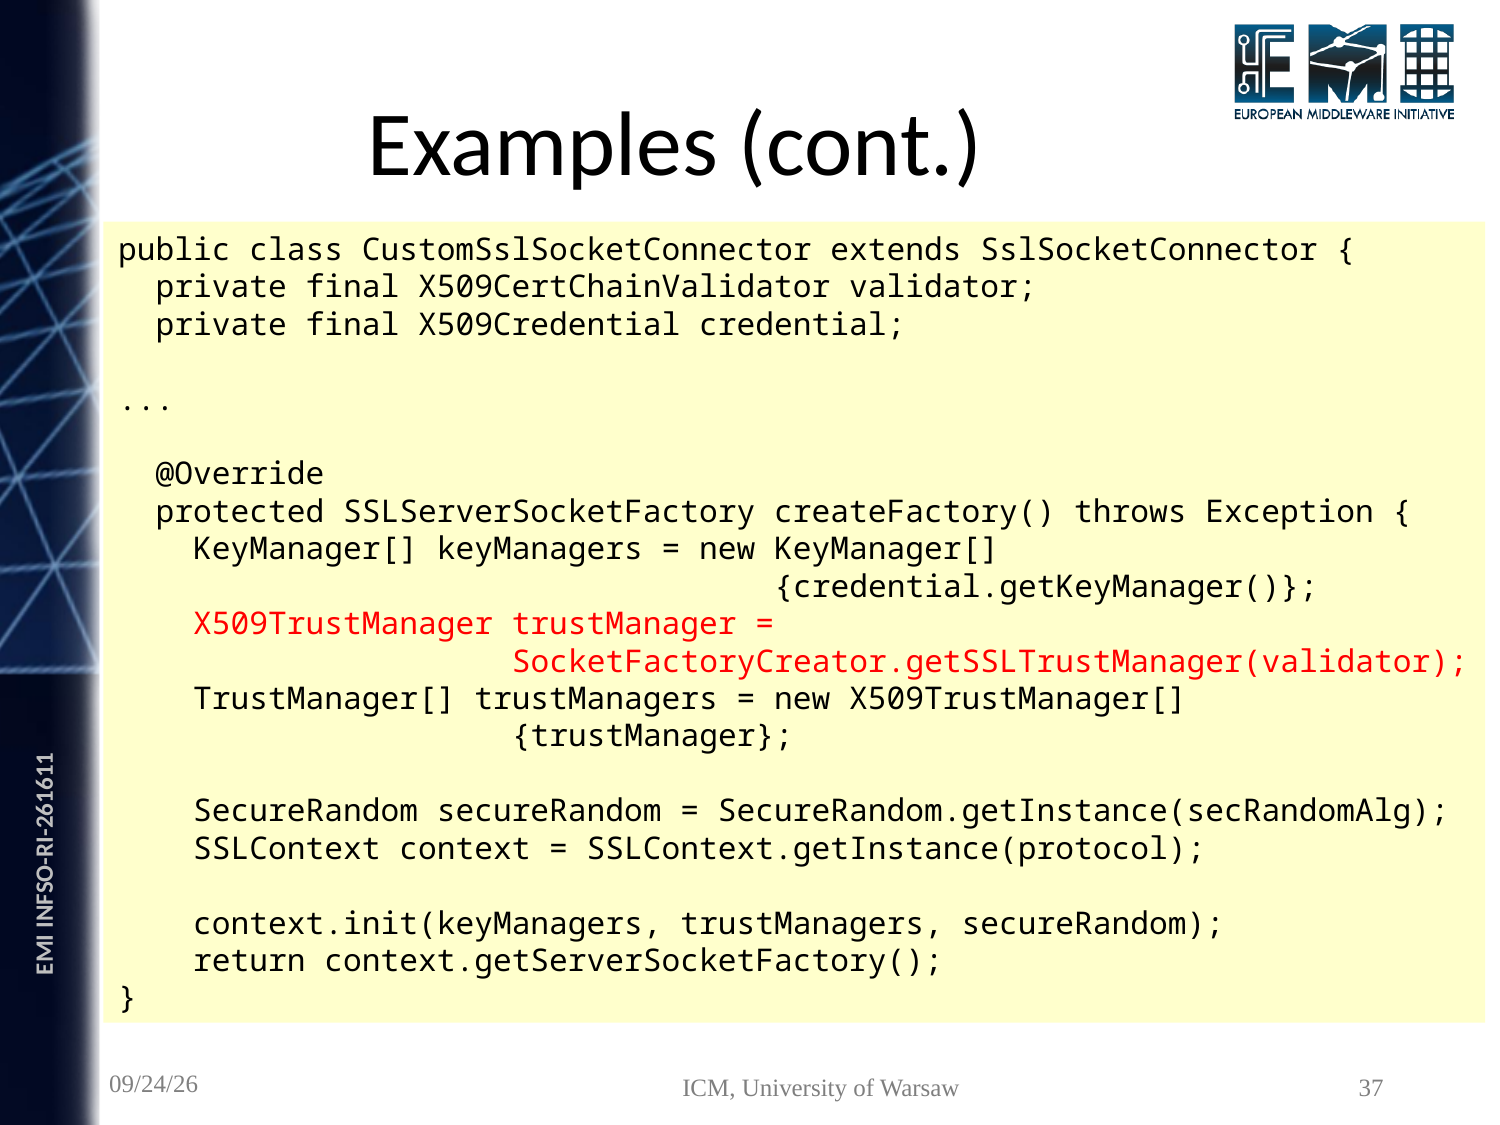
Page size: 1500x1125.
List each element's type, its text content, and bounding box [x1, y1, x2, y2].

picture [0, 0, 111, 1125]
text_box public class CustomSslSocketConnector extends SslSocketConnector { private final X509CertChainValidator validator; private final X509Credential credential; ... @Override protected SSLServerSocketFactory createFactory() throws Exception { KeyManager[] keyManagers = new KeyManager[] {credential.getKeyManager()}; X509TrustManager trustManager = SocketFactoryCreator.getSSLTrustManager(validator); TrustManager[] trustManagers = new X509TrustManager[] {trustManager}; SecureRandom secureRandom = SecureRandom.getInstance(secRandomAlg); SSLContext context = SSLContext.getInstance(protocol); context.init(keyManagers, trustManagers, secureRandom); return context.getServerSocketFactory(); } [103, 221, 1486, 1023]
picture [1185, 8, 1500, 140]
title Examples (cont.) [112, 44, 1238, 221]
